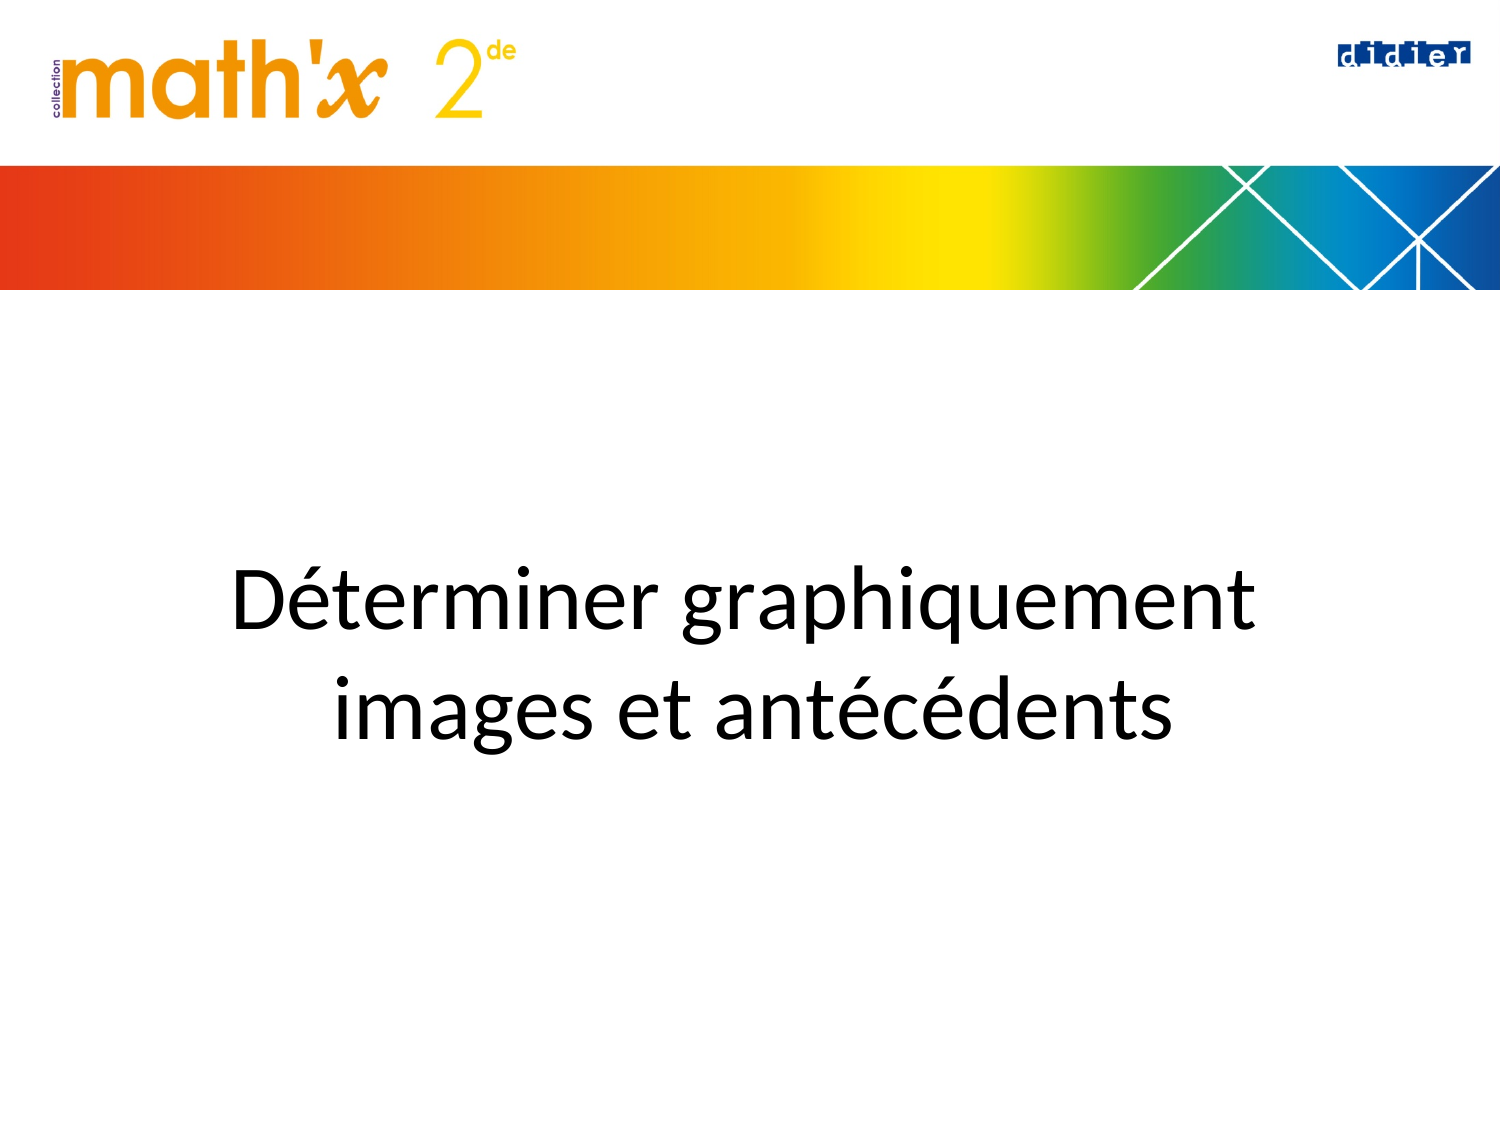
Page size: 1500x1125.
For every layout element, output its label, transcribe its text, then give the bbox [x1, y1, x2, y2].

picture [0, 0, 1500, 290]
title Déterminer graphiquement images et antécédents [117, 527, 1393, 769]
